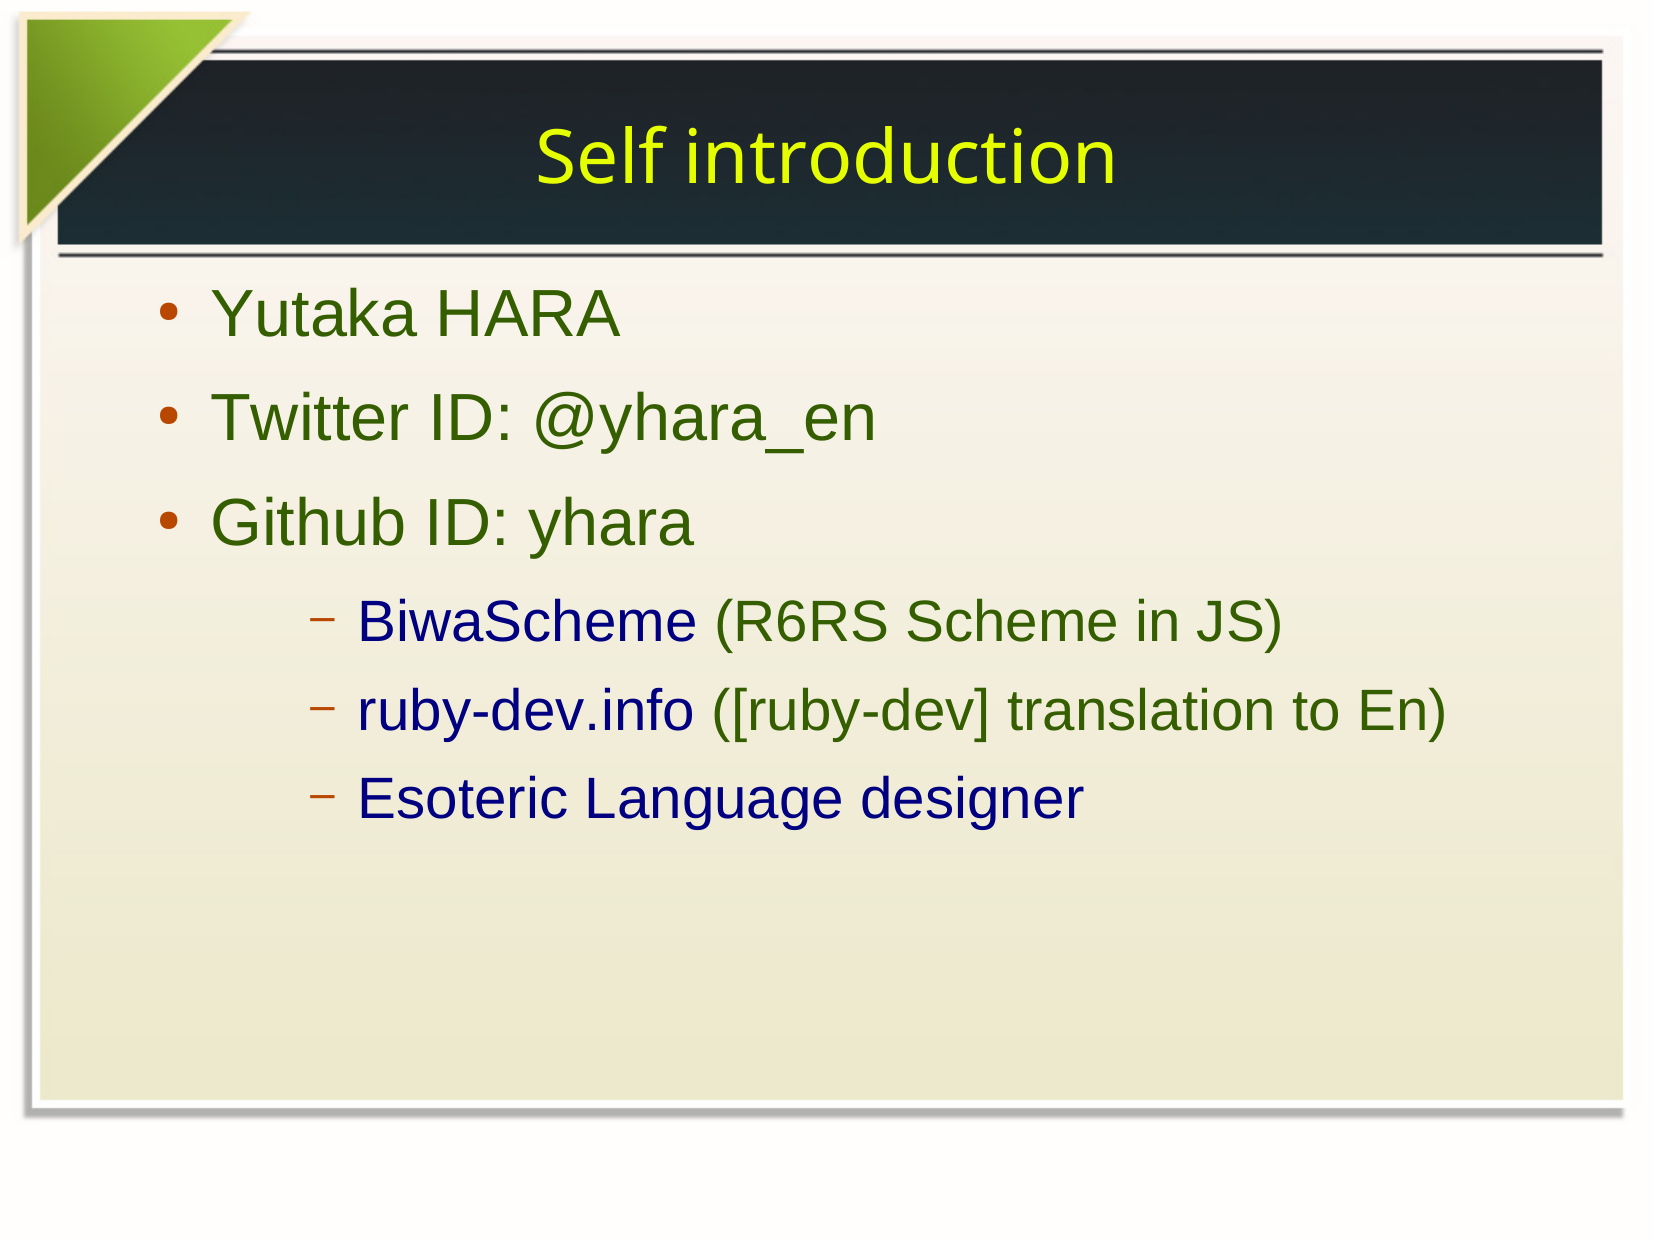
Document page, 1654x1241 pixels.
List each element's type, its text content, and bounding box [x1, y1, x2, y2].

list Yutaka HARA Twitter ID: @yhara_en Github ID: yhara BiwaScheme (R6RS Scheme in JS) ruby-dev.info ([ruby-dev] translation to En) Esoteric Language designer [121, 276, 1534, 1087]
title Self introduction [121, 73, 1534, 237]
picture [0, 0, 1654, 1241]
